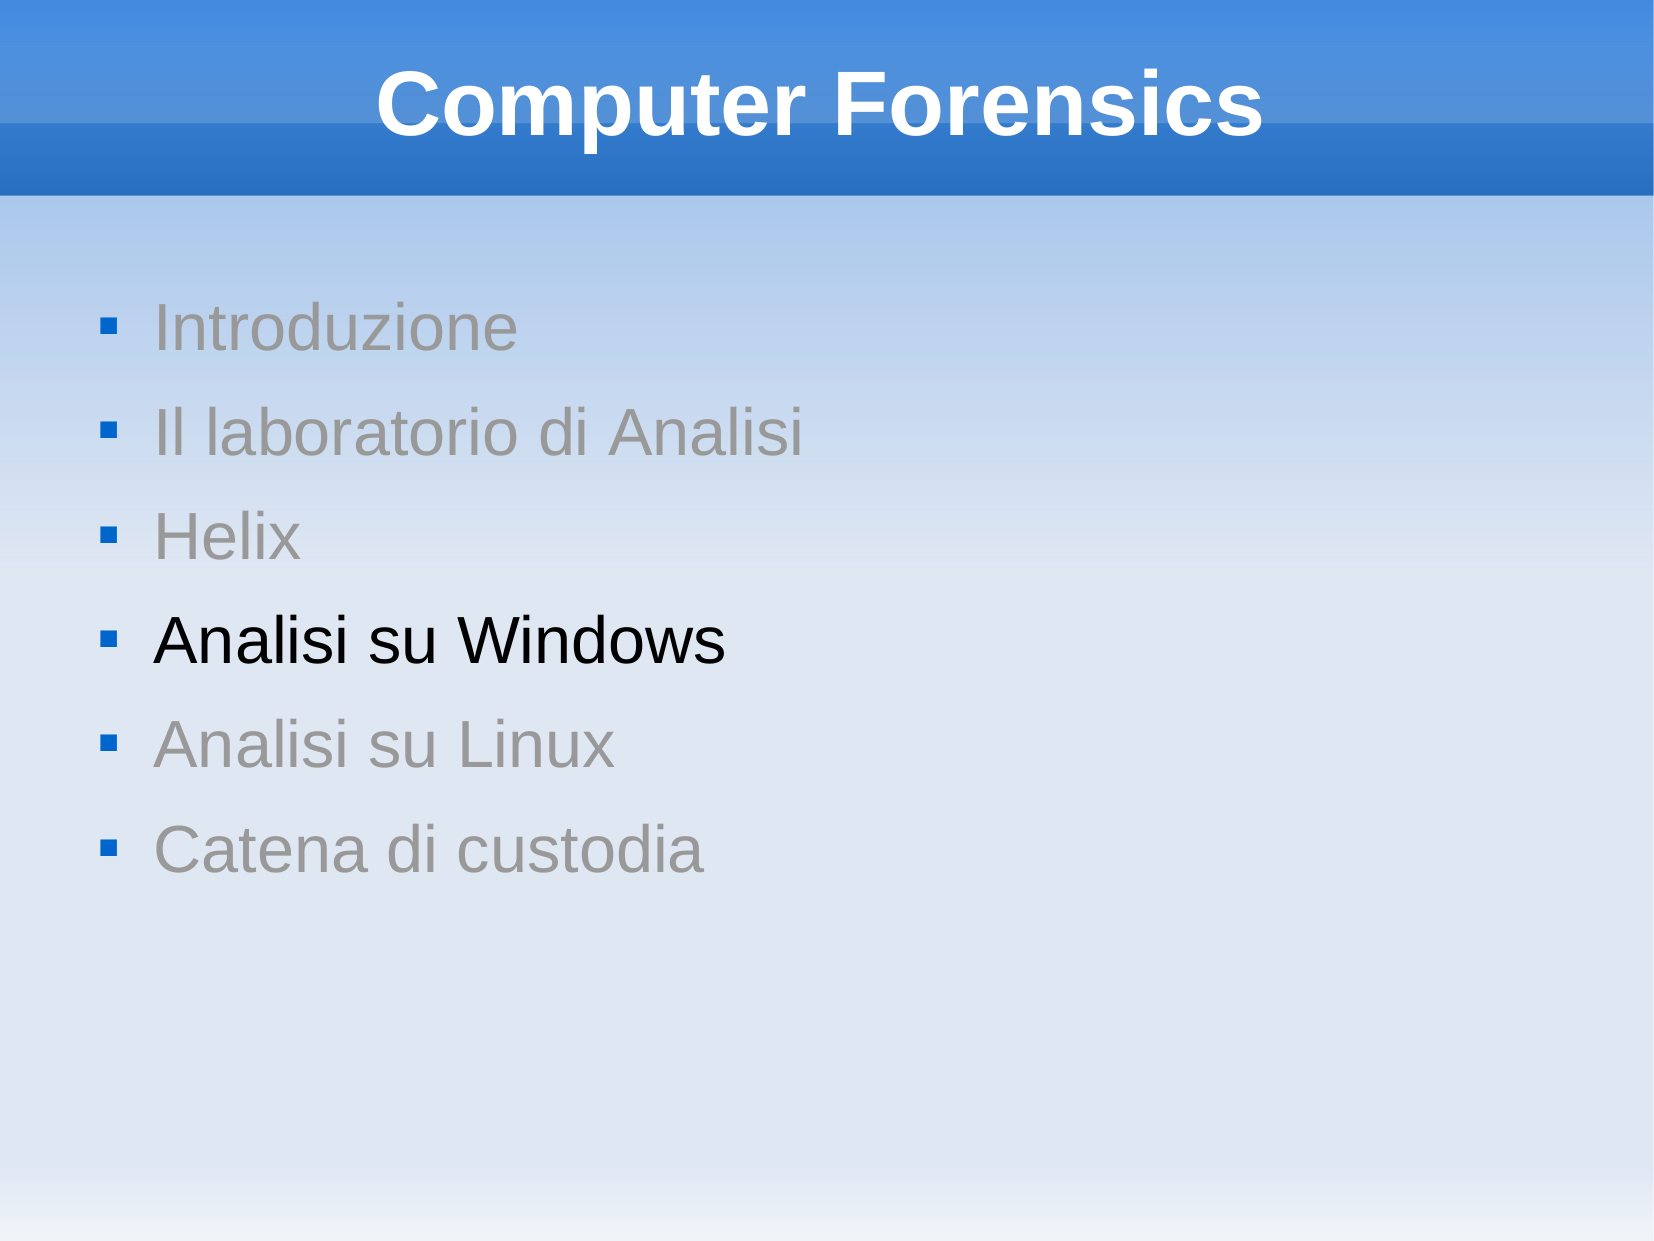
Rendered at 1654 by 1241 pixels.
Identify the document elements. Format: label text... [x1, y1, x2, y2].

list Introduzione Il laboratorio di Analisi Helix Analisi su Windows Analisi su Linux Catena di custodia [82, 290, 1571, 1094]
picture [0, 0, 1654, 1241]
title Computer Forensics [76, 7, 1565, 200]
